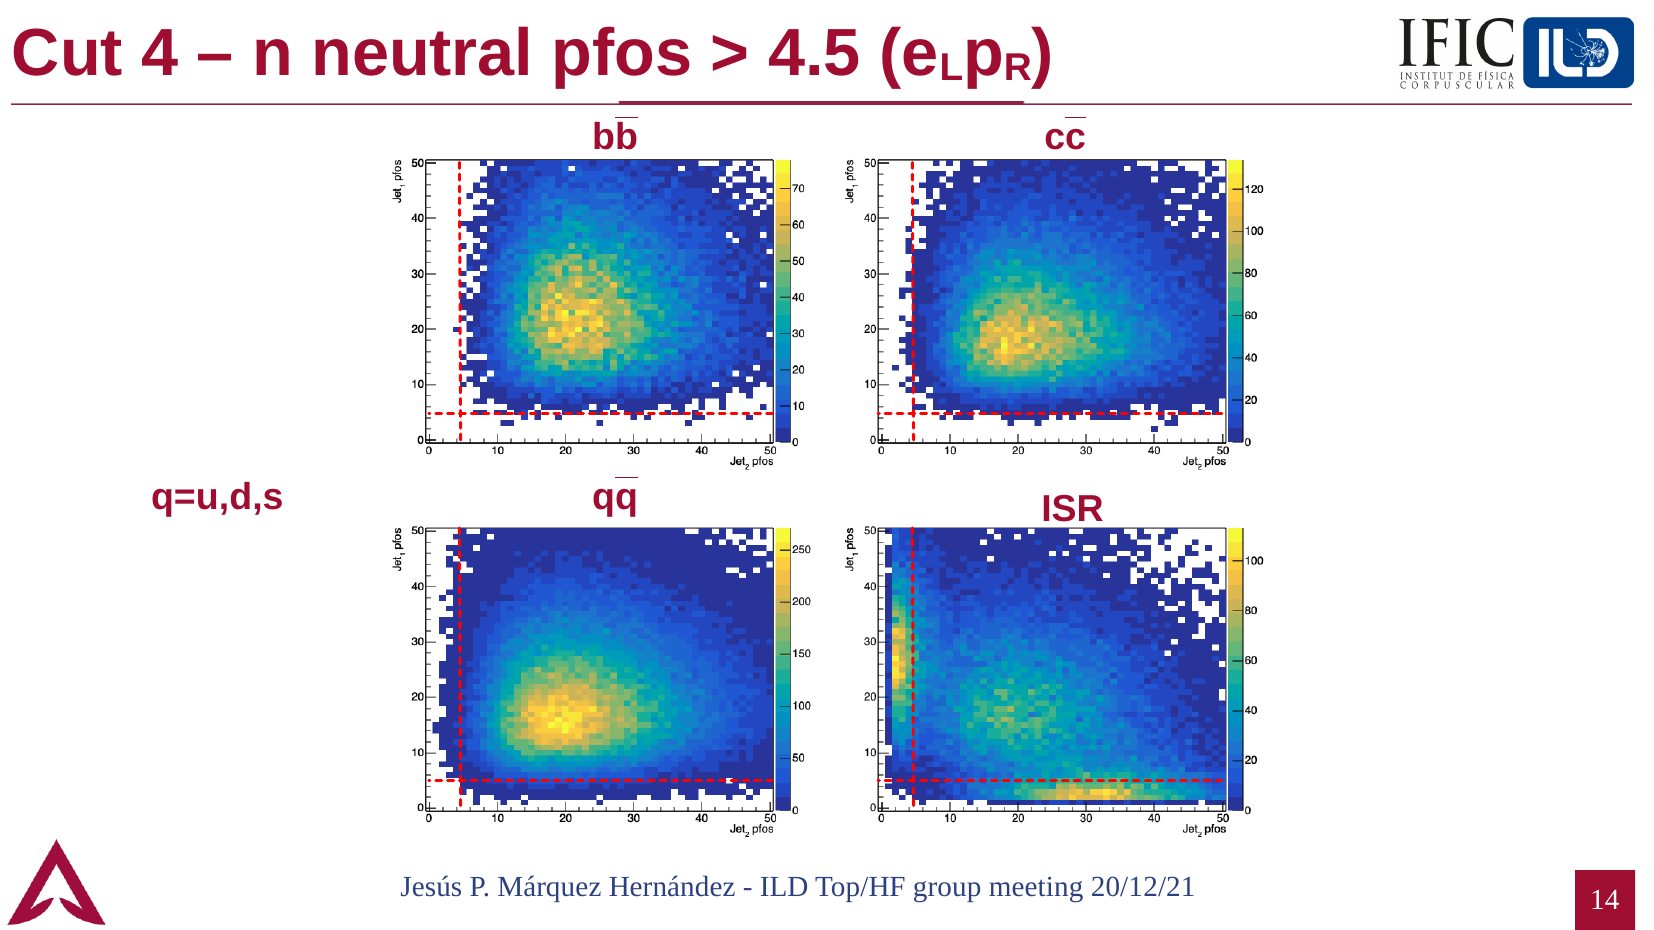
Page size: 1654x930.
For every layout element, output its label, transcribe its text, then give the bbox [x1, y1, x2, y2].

picture [1500, 16, 1517, 92]
text_box cc [1020, 108, 1111, 166]
picture [374, 118, 1279, 854]
picture [1522, 14, 1635, 90]
text_box bb [570, 108, 661, 166]
text_box qq [570, 468, 661, 526]
text_box ISR [1020, 479, 1126, 537]
title Cut 4 – n neutral pfos > 4.5 (eLpR) [11, 14, 1500, 102]
picture [11, 101, 1632, 105]
text_box q=u,d,s [135, 468, 301, 526]
picture [7, 839, 106, 925]
